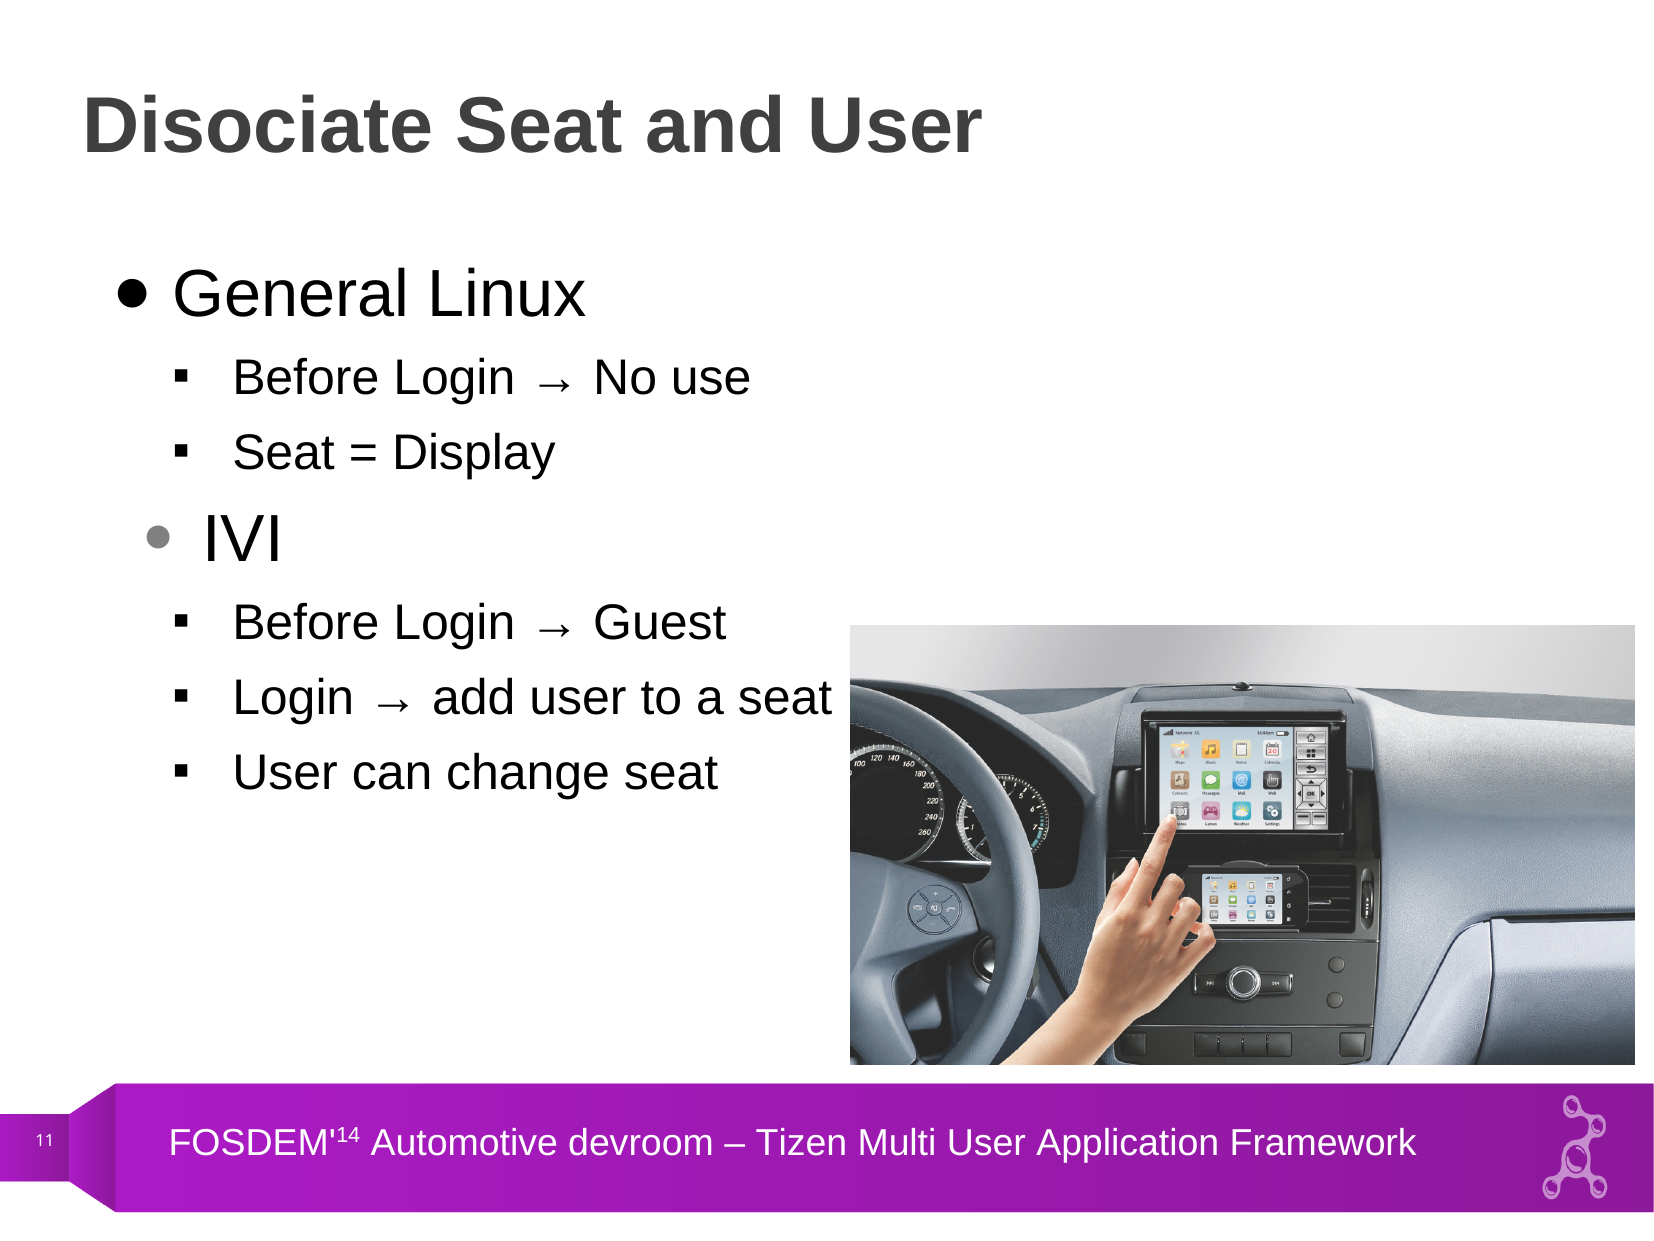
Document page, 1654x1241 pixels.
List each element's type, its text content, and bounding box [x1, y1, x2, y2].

picture [0, 0, 1654, 1241]
title Disociate Seat and User [82, 73, 1571, 235]
list General Linux Before Login → No use Seat = Display IVI Before Login → Guest Login → add user to a seat User can change seat [82, 249, 1571, 969]
